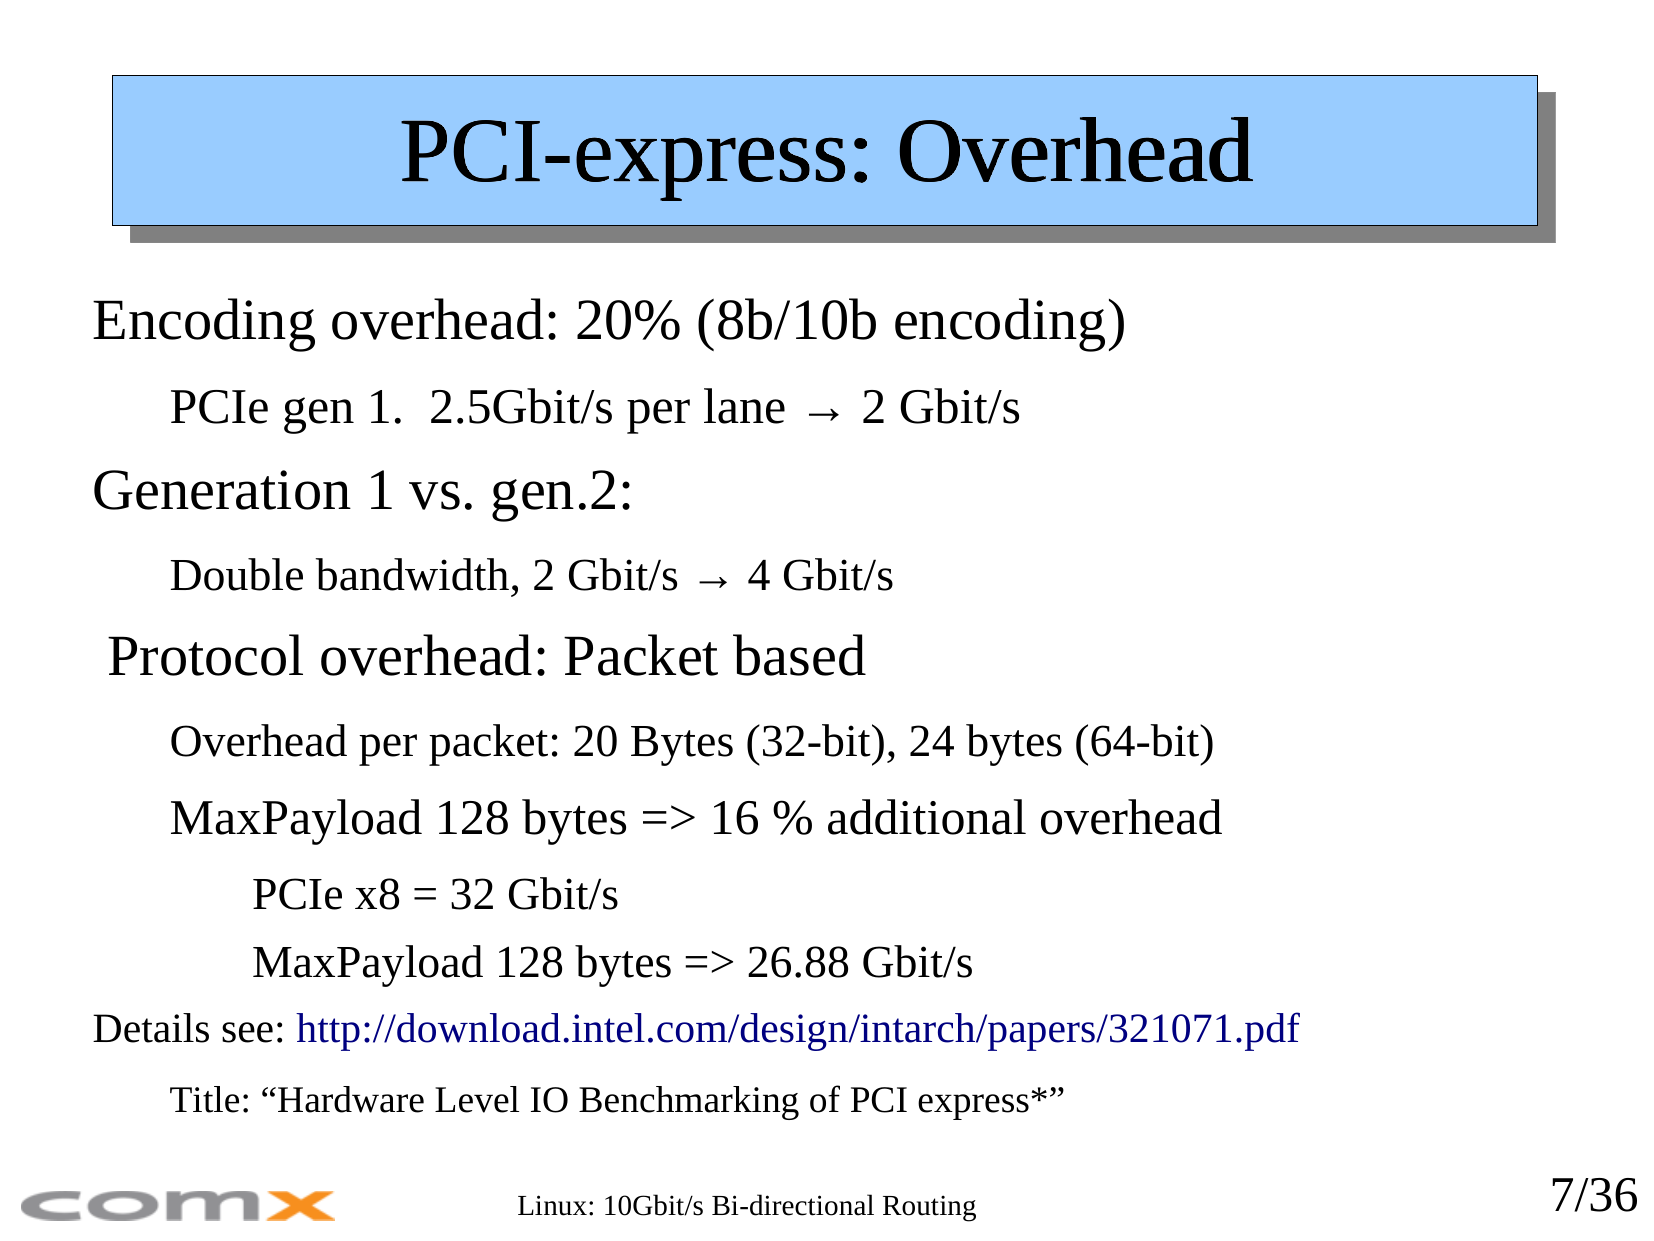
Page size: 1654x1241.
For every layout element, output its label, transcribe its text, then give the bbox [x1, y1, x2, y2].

title PCI-express: Overhead [116, 90, 1538, 211]
list Encoding overhead: 20% (8b/10b encoding) PCIe gen 1. 2.5Gbit/s per lane → 2 Gbit/s Generation 1 vs. gen.2: Double bandwidth, 2 Gbit/s → 4 Gbit/s Protocol overhead: Packet based Overhead per packet: 20 Bytes (32-bit), 24 bytes (64-bit) MaxPayload 128 bytes => 16 % additional overhead PCIe x8 = 32 Gbit/s MaxPayload 128 bytes => 26.88 Gbit/s Details see: http://download.intel.com/design/intarch/papers/321071.pdf Title: “Hardware Level IO Benchmarking of PCI express*” [75, 287, 1613, 1199]
picture [21, 1191, 335, 1221]
